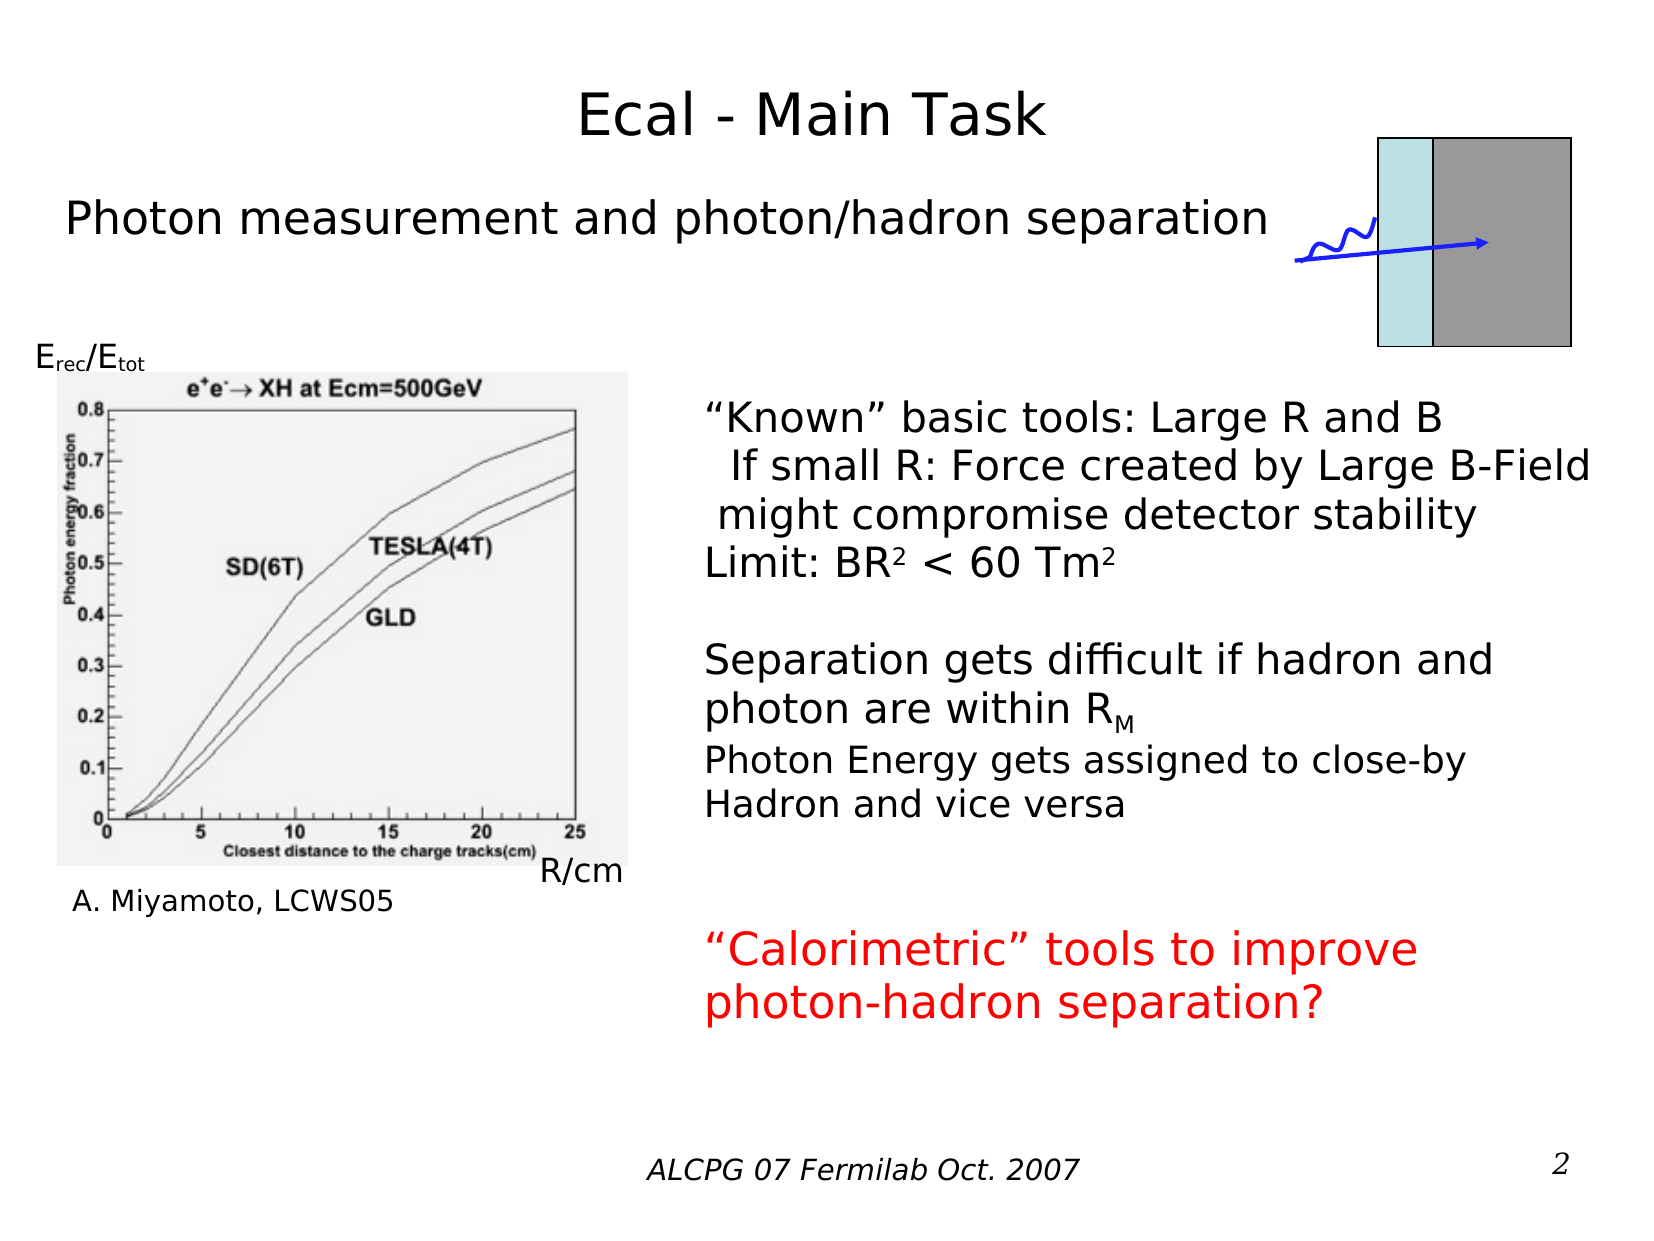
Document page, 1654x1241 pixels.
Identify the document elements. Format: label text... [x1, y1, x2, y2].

text_box [1377, 137, 1571, 347]
text_box R/cm [524, 844, 638, 899]
text_box “Known” basic tools: Large R and B If small R: Force created by Large B-Field might compromise detector stability Limit: BR2 < 60 Tm2 Separation gets difficult if hadron and photon are within RM Photon Energy gets assigned to close-by Hadron and vice versa “Calorimetric” tools to improve photon-hadron separation? [688, 385, 1607, 1038]
text_box Photon measurement and photon/hadron separation [49, 184, 1286, 254]
title Ecal - Main Task [124, 0, 1530, 207]
picture [57, 372, 628, 866]
text_box Erec/Etot [19, 330, 159, 395]
text_box A. Miyamoto, LCWS05 [57, 876, 411, 926]
